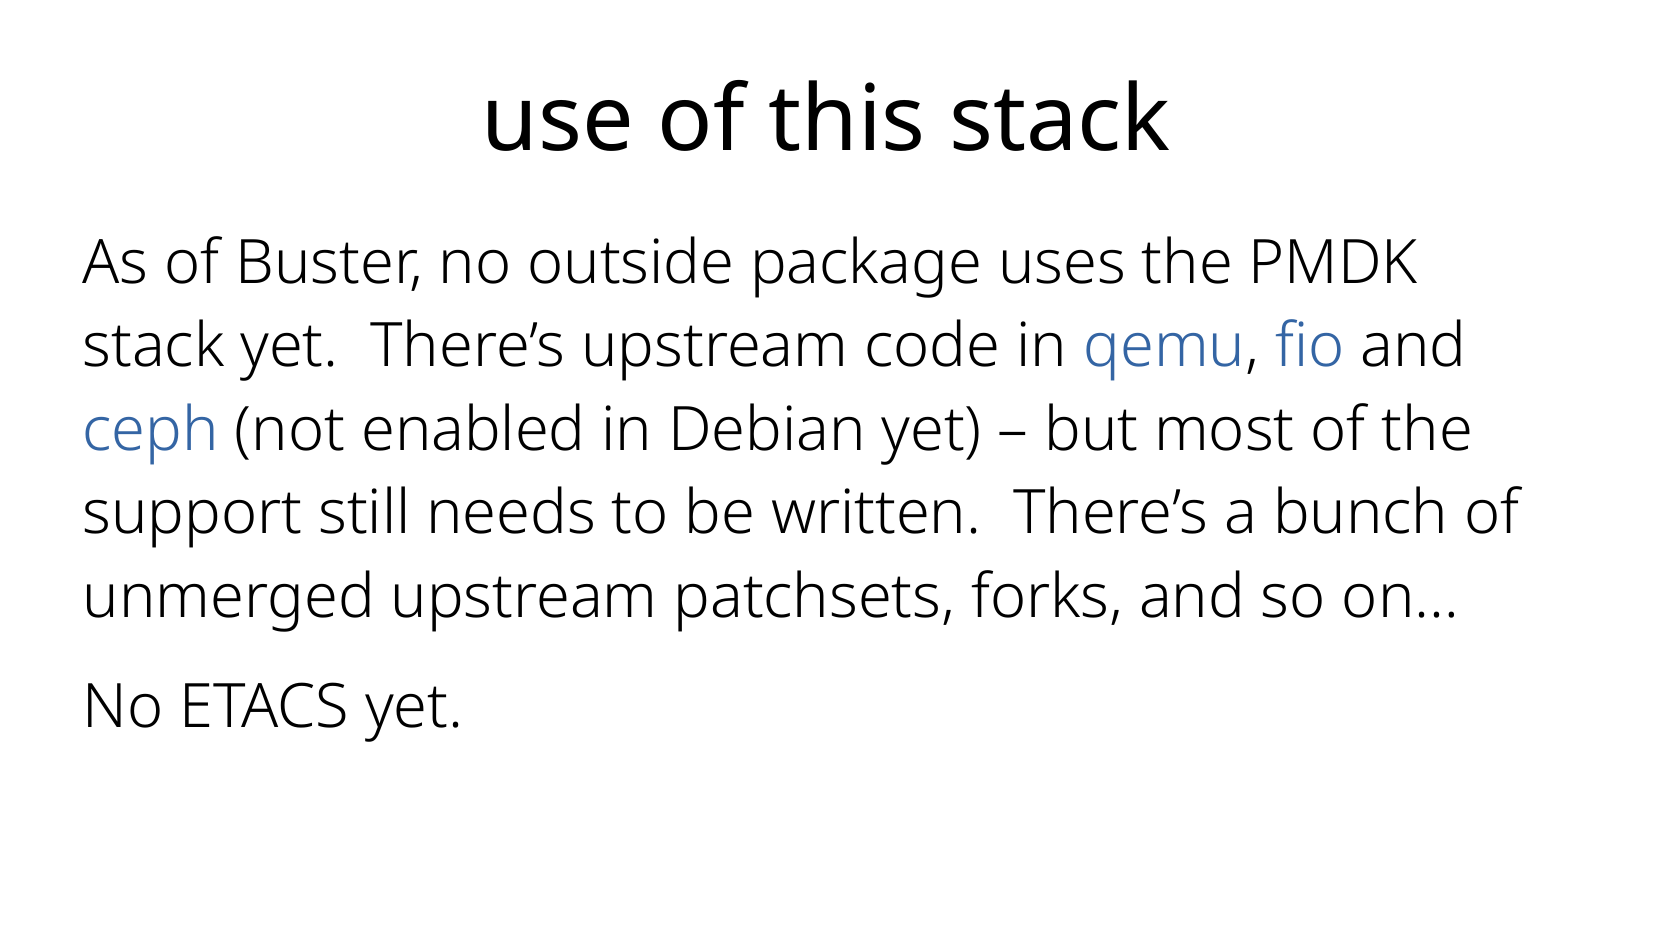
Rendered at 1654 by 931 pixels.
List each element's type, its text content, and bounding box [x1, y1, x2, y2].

list As of Buster, no outside package uses the PMDK stack yet. There’s upstream code in qemu, fio and ceph (not enabled in Debian yet) – but most of the support still needs to be written. There’s a bunch of unmerged upstream patchsets, forks, and so on… No ETACS yet. [82, 217, 1571, 758]
title use of this stack [82, 37, 1571, 193]
